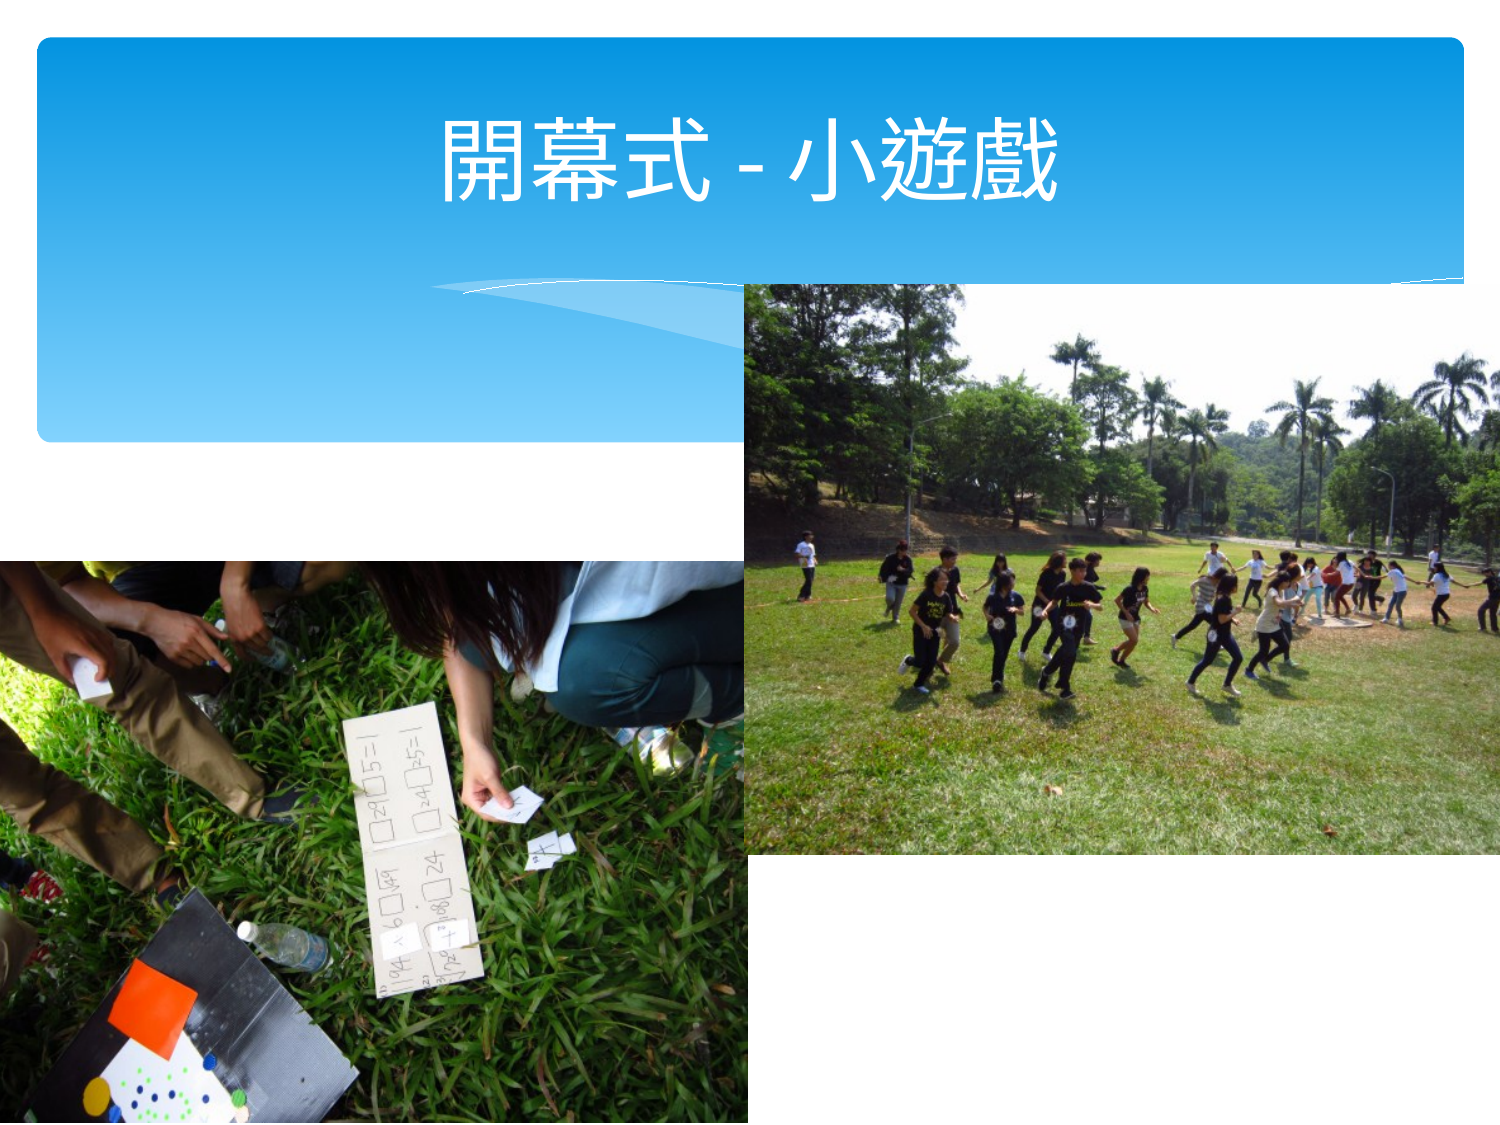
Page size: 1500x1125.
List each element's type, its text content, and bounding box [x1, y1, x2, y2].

title 開幕式-小遊戲 [75, 55, 1426, 261]
picture [0, 284, 1500, 1123]
